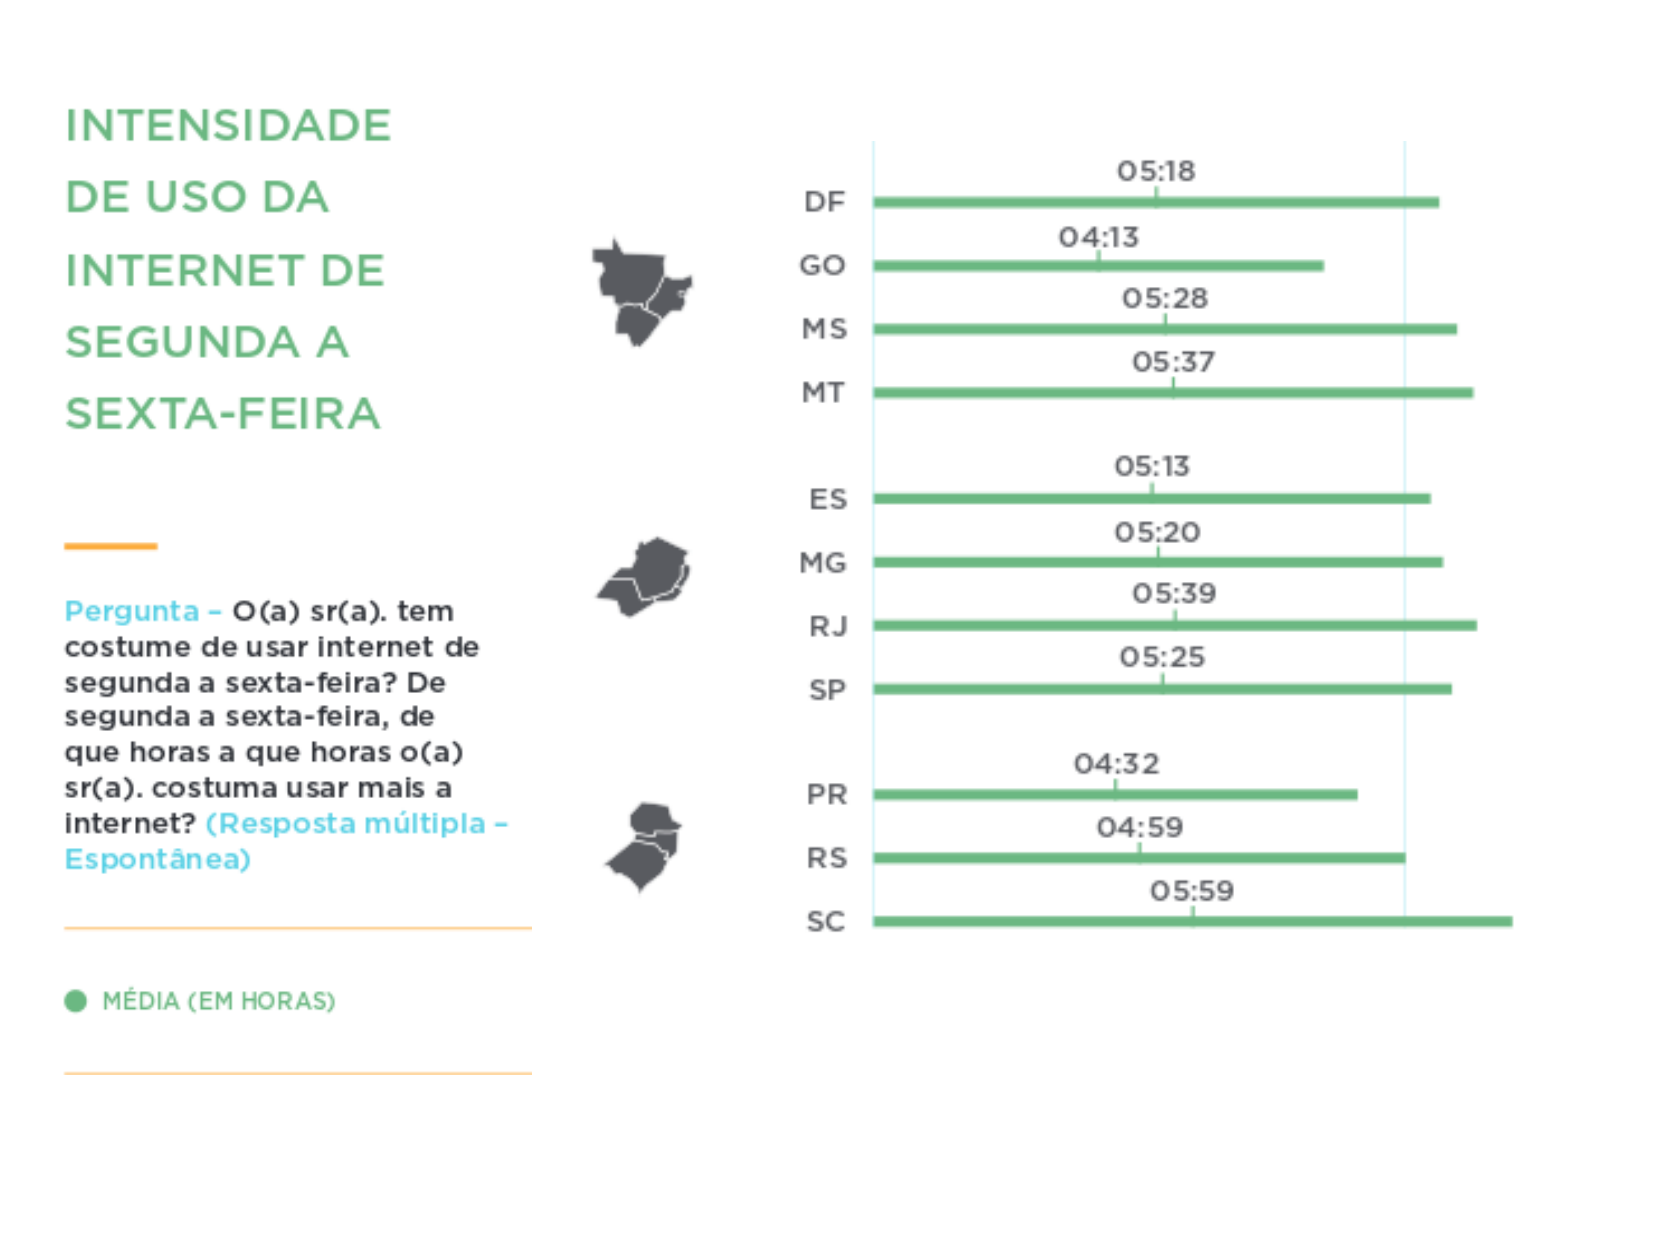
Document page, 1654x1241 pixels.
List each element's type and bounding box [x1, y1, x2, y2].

picture [545, 141, 1595, 983]
picture [20, 92, 532, 1075]
